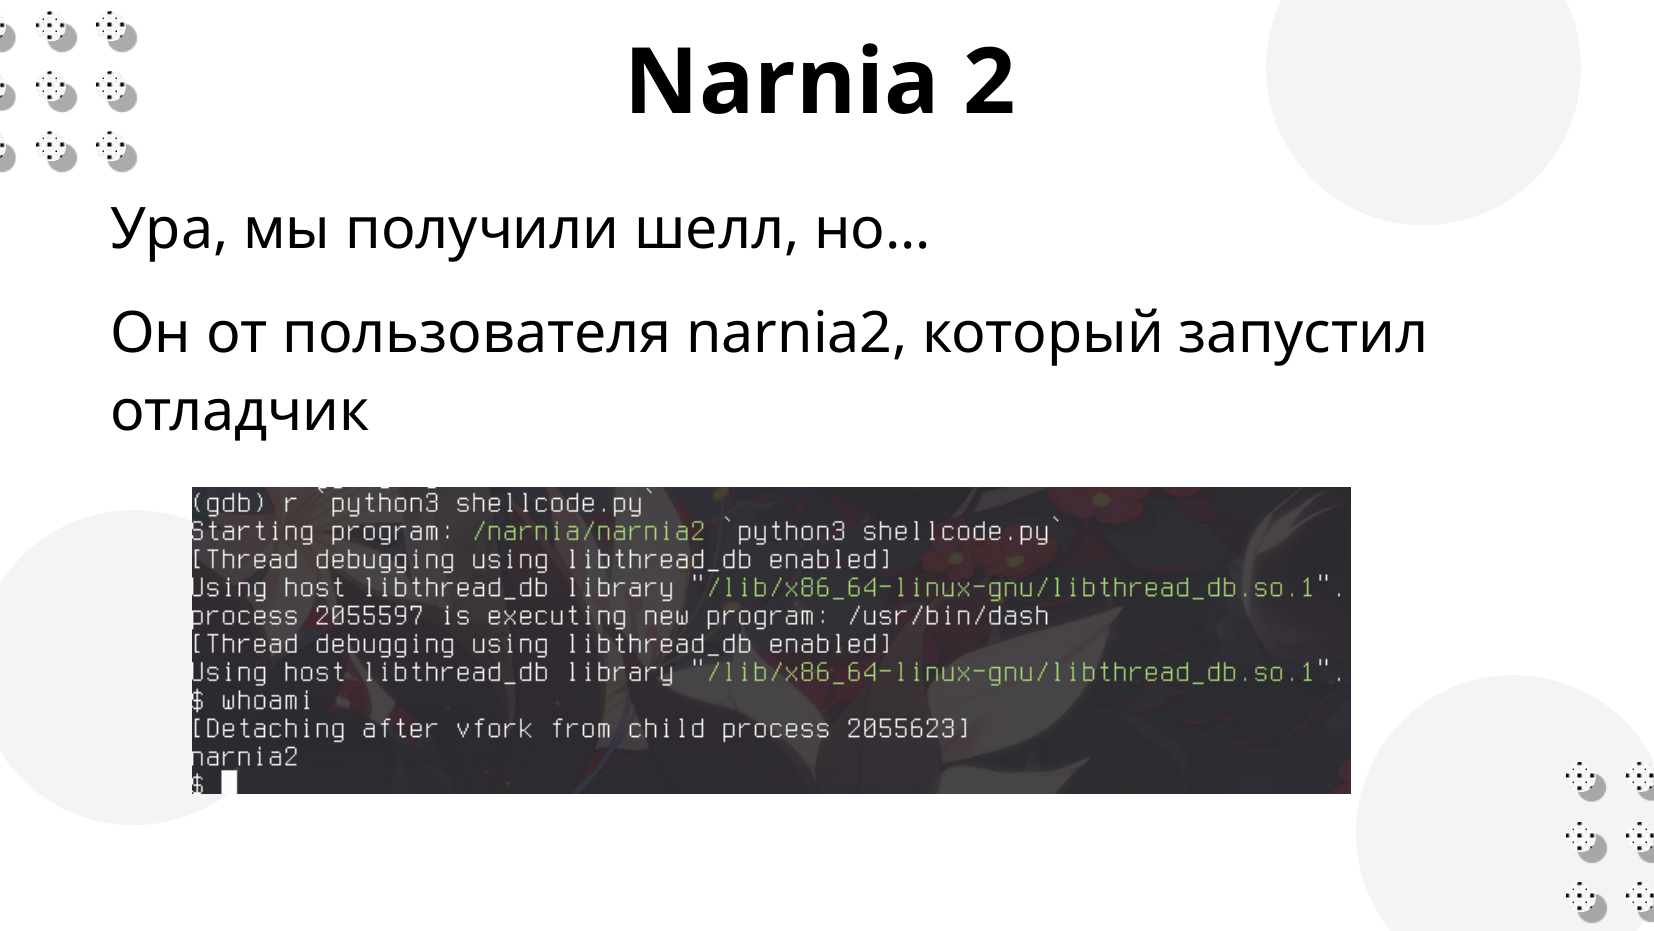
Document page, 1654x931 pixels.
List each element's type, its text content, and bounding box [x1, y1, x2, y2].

picture [1625, 881, 1654, 912]
picture [35, 131, 67, 162]
picture [0, 74, 6, 99]
title Narnia 2 [76, 0, 1565, 156]
picture [99, 156, 123, 162]
picture [1625, 821, 1654, 853]
picture [1625, 761, 1654, 792]
picture [0, 14, 6, 39]
picture [1565, 882, 1596, 913]
picture [192, 487, 1351, 794]
list Ура, мы получили шелл, но… Он от пользователя narnia2, который запустил отладчик [49, 187, 1576, 451]
picture [0, 134, 7, 159]
picture [35, 11, 66, 42]
picture [35, 71, 66, 102]
picture [1565, 821, 1596, 853]
picture [1565, 761, 1596, 793]
